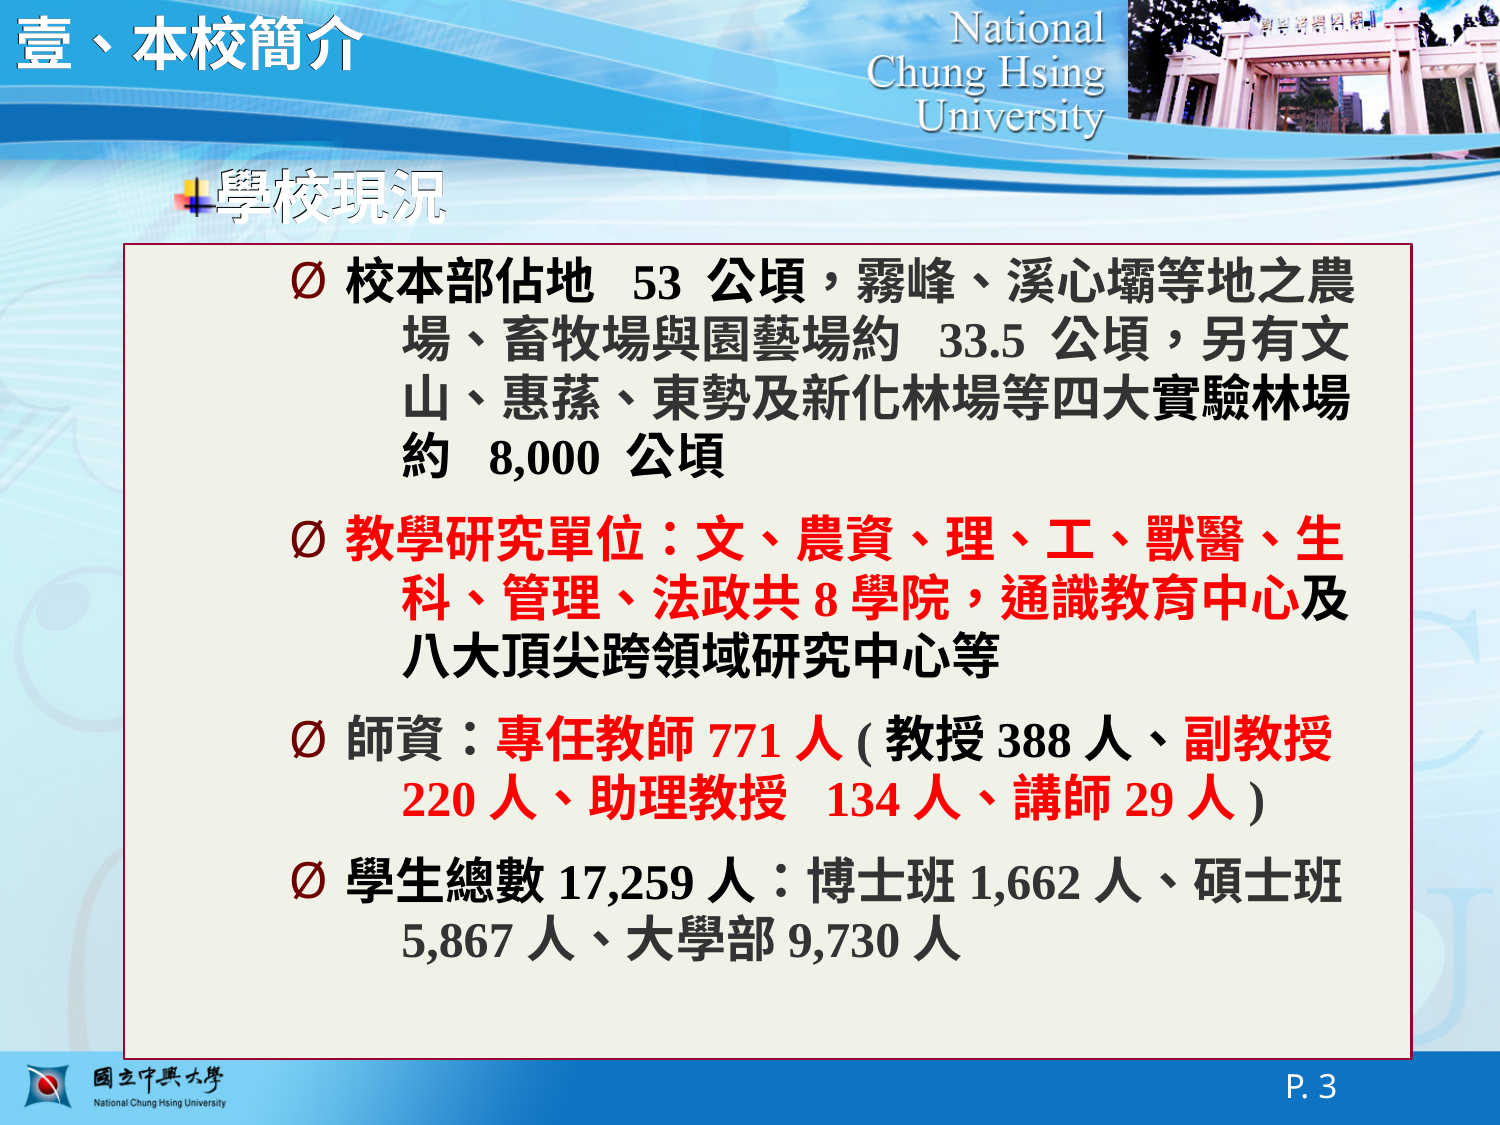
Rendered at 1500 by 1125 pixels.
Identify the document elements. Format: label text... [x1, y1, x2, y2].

text_box 學校現況 [159, 153, 1329, 238]
text_box 校本部佔地 53 公頃，霧峰、溪心壩等地之農場、畜牧場與園藝場約 33.5 公頃，另有文山、惠蓀、東勢及新化林場等四大實驗林場約 8,000 公頃 教學研究單位：文、農資、理、工、獸醫、生科、管理、法政共8學院，通識教育中心及八大頂尖跨領域研究中心等 師資：專任教師771人(教授388人、副教授220人、助理教授 134人、講師29人) 學生總數17,259人：博士班1,662人、碩士班5,867人、大學部9,730人 [123, 243, 1412, 1059]
text_box 壹、本校簡介 [0, 0, 821, 79]
